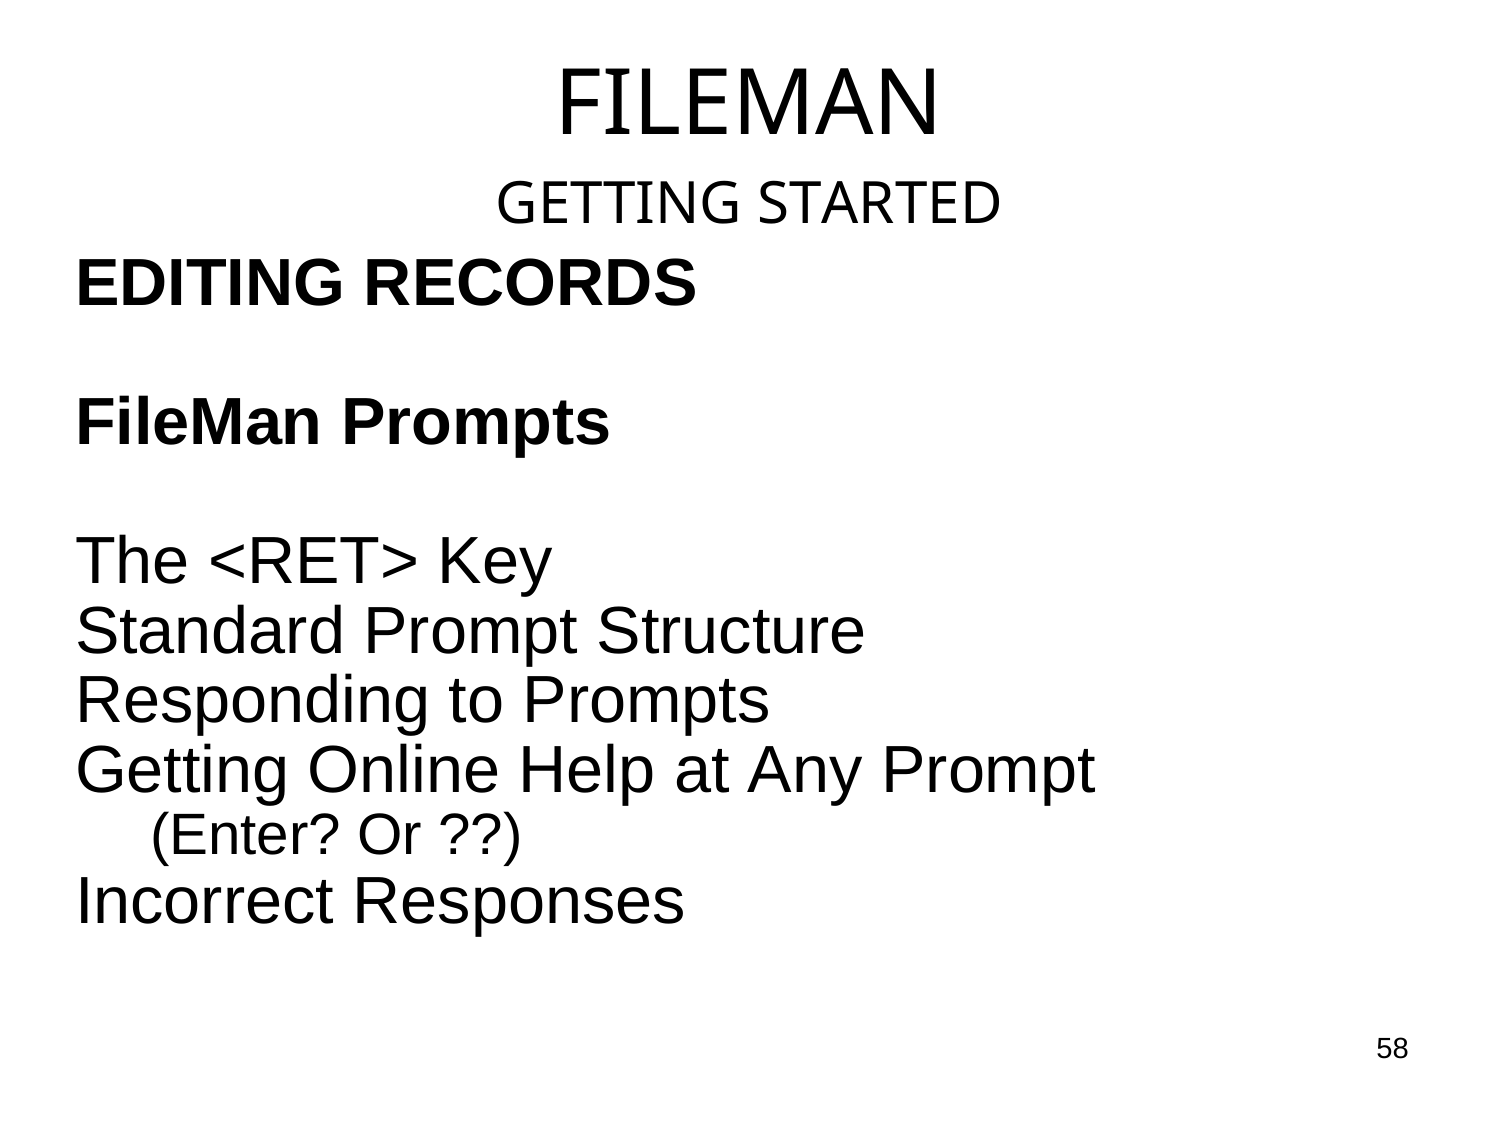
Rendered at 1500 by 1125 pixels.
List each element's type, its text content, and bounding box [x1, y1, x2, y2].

title FILEMAN GETTING STARTED [75, 32, 1424, 245]
list EDITING RECORDS FileMan Prompts The <RET> Key Standard Prompt Structure Responding to Prompts Getting Online Help at Any Prompt (Enter? Or ??) Incorrect Responses [75, 262, 1424, 1086]
